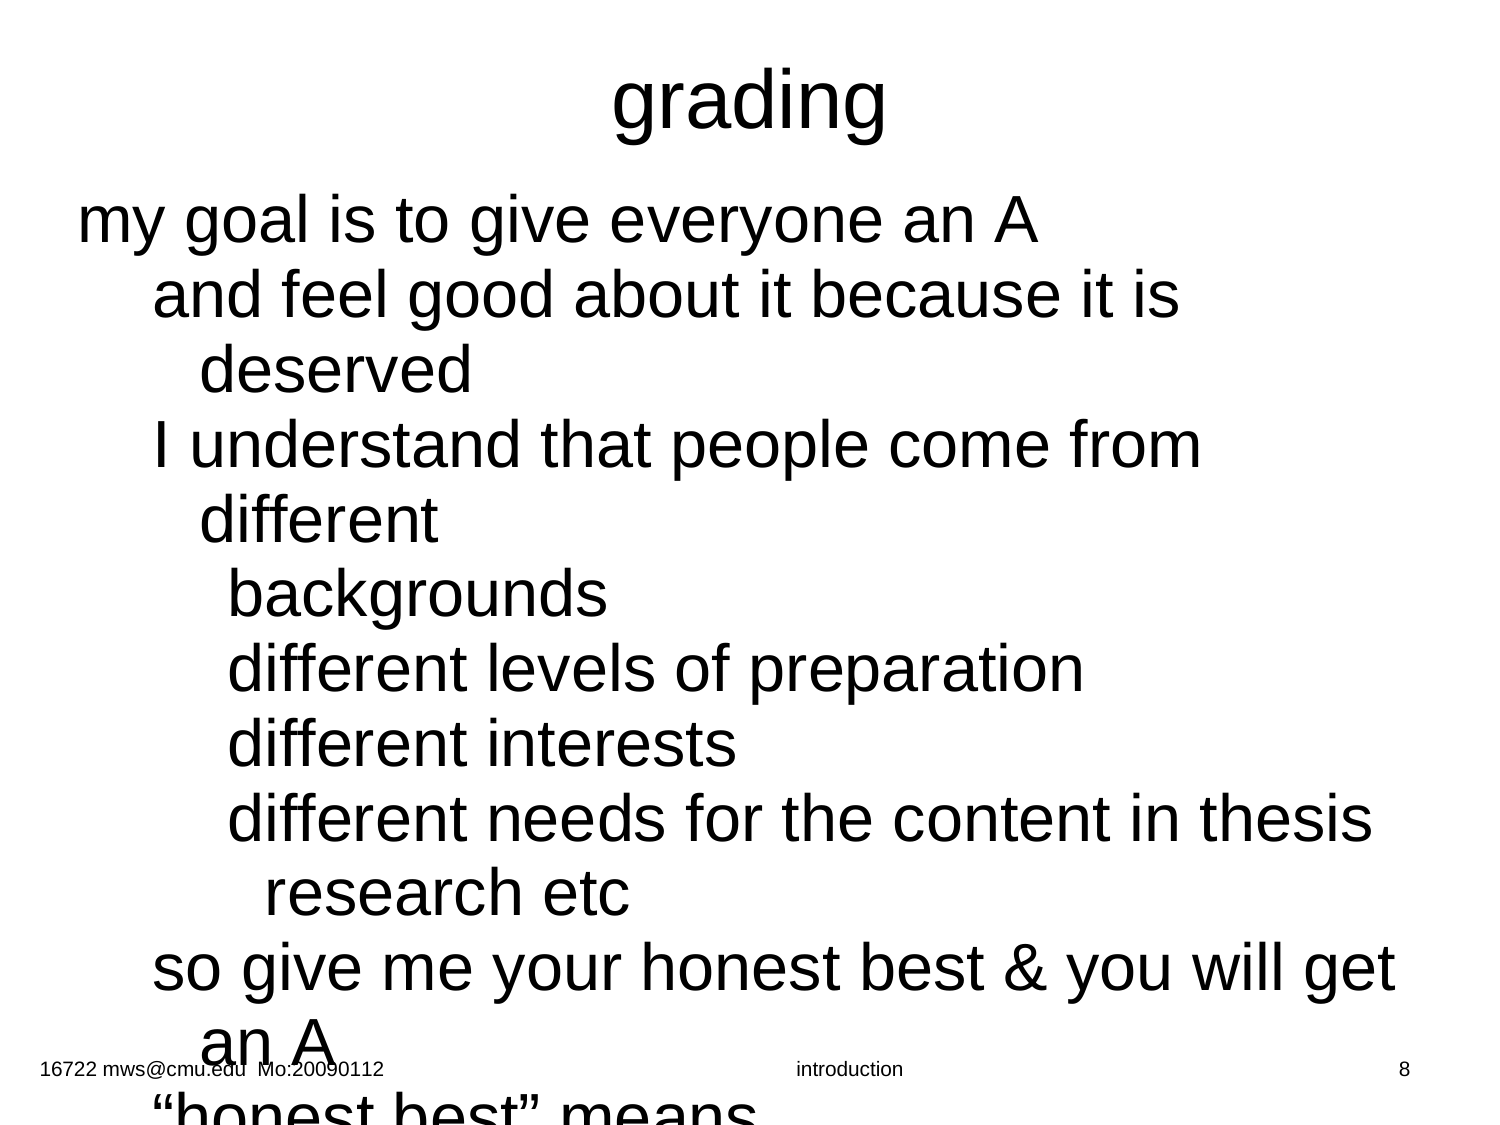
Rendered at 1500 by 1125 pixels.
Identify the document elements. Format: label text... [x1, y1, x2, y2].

title grading [24, 37, 1476, 163]
list my goal is to give everyone an A and feel good about it because it is deserved I understand that people come from different backgrounds different levels of preparation different interests different needs for the content in thesis research etc so give me your honest best & you will get an A “honest best” means … work hard even if I don’t assign you hard work come to office hours to make sure you understand [62, 174, 1438, 1125]
